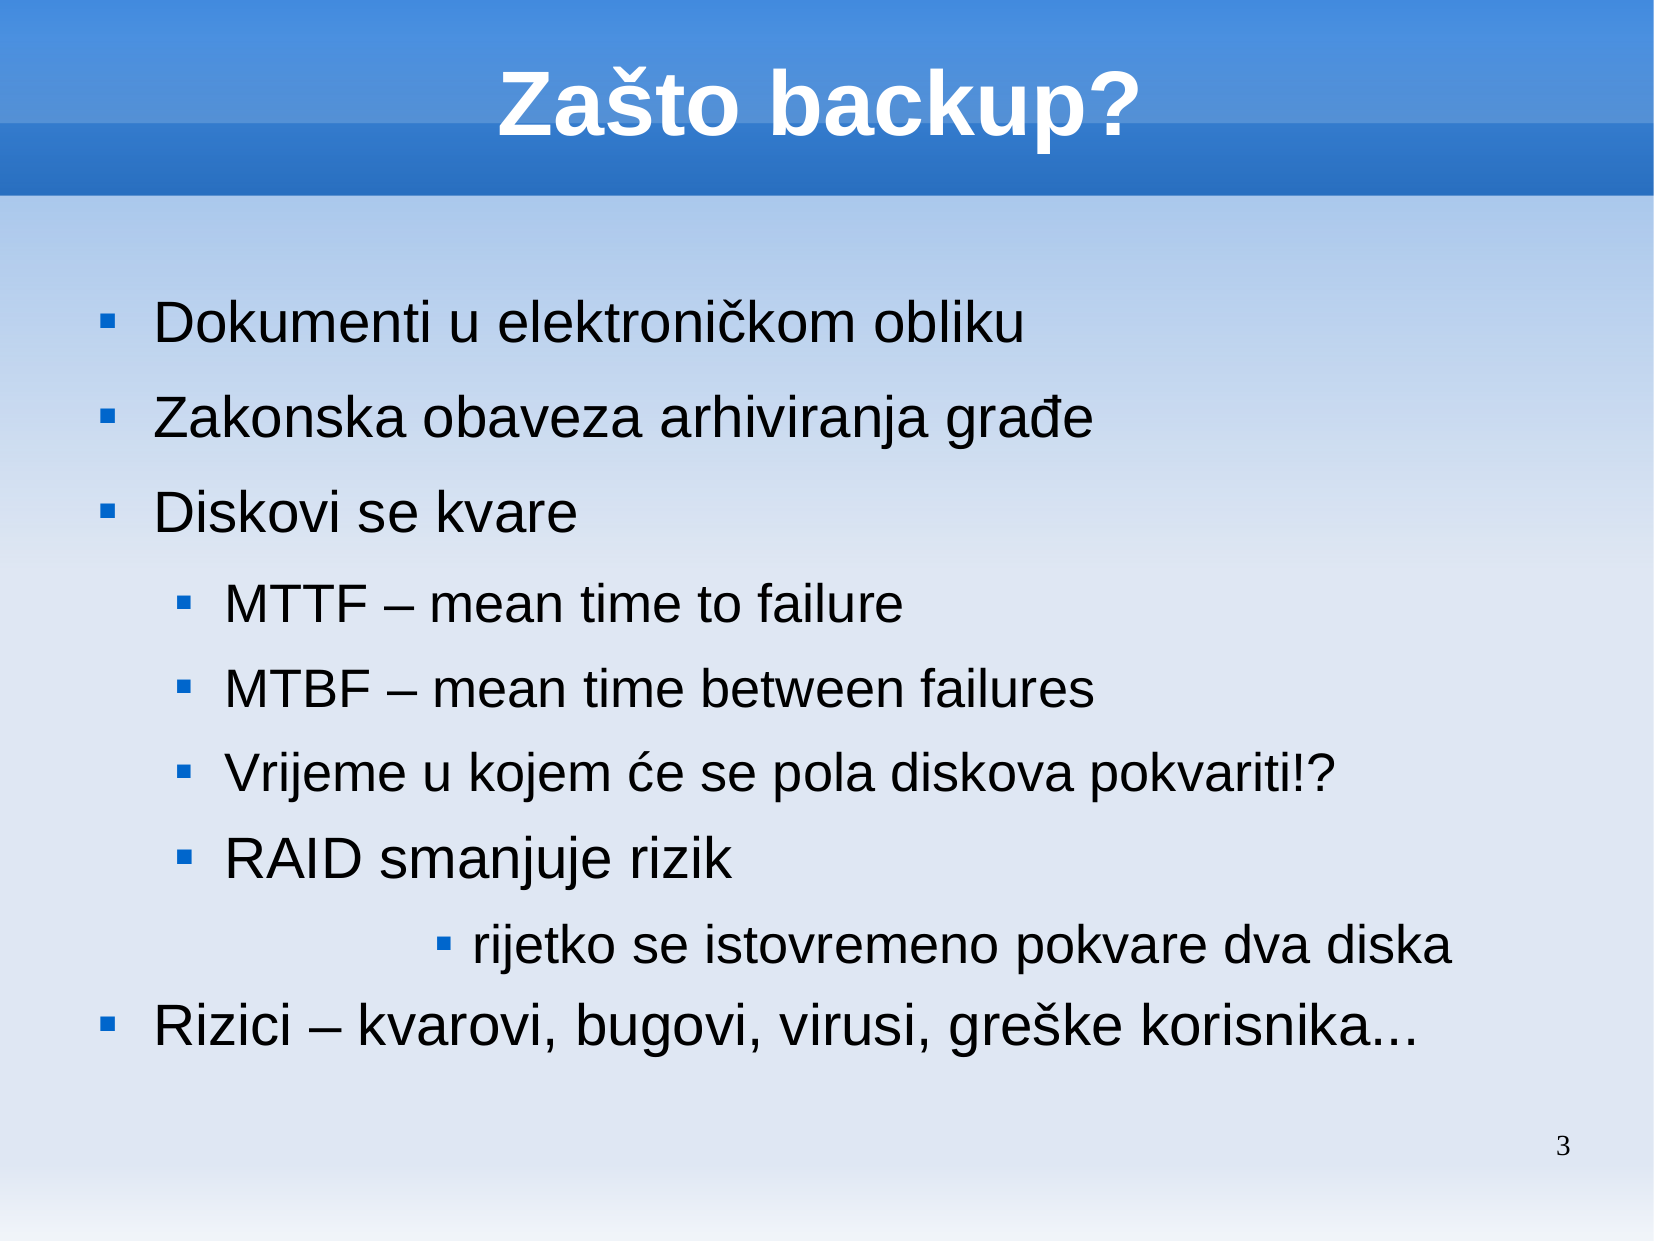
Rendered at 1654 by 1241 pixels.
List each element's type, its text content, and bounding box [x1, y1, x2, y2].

picture [0, 0, 1654, 1241]
title Zašto backup? [76, 7, 1565, 200]
list Dokumenti u elektroničkom obliku Zakonska obaveza arhiviranja građe Diskovi se kvare MTTF – mean time to failure MTBF – mean time between failures Vrijeme u kojem će se pola diskova pokvariti!? RAID smanjuje rizik rijetko se istovremeno pokvare dva diska Rizici – kvarovi, bugovi, virusi, greške korisnika... [82, 290, 1571, 1094]
